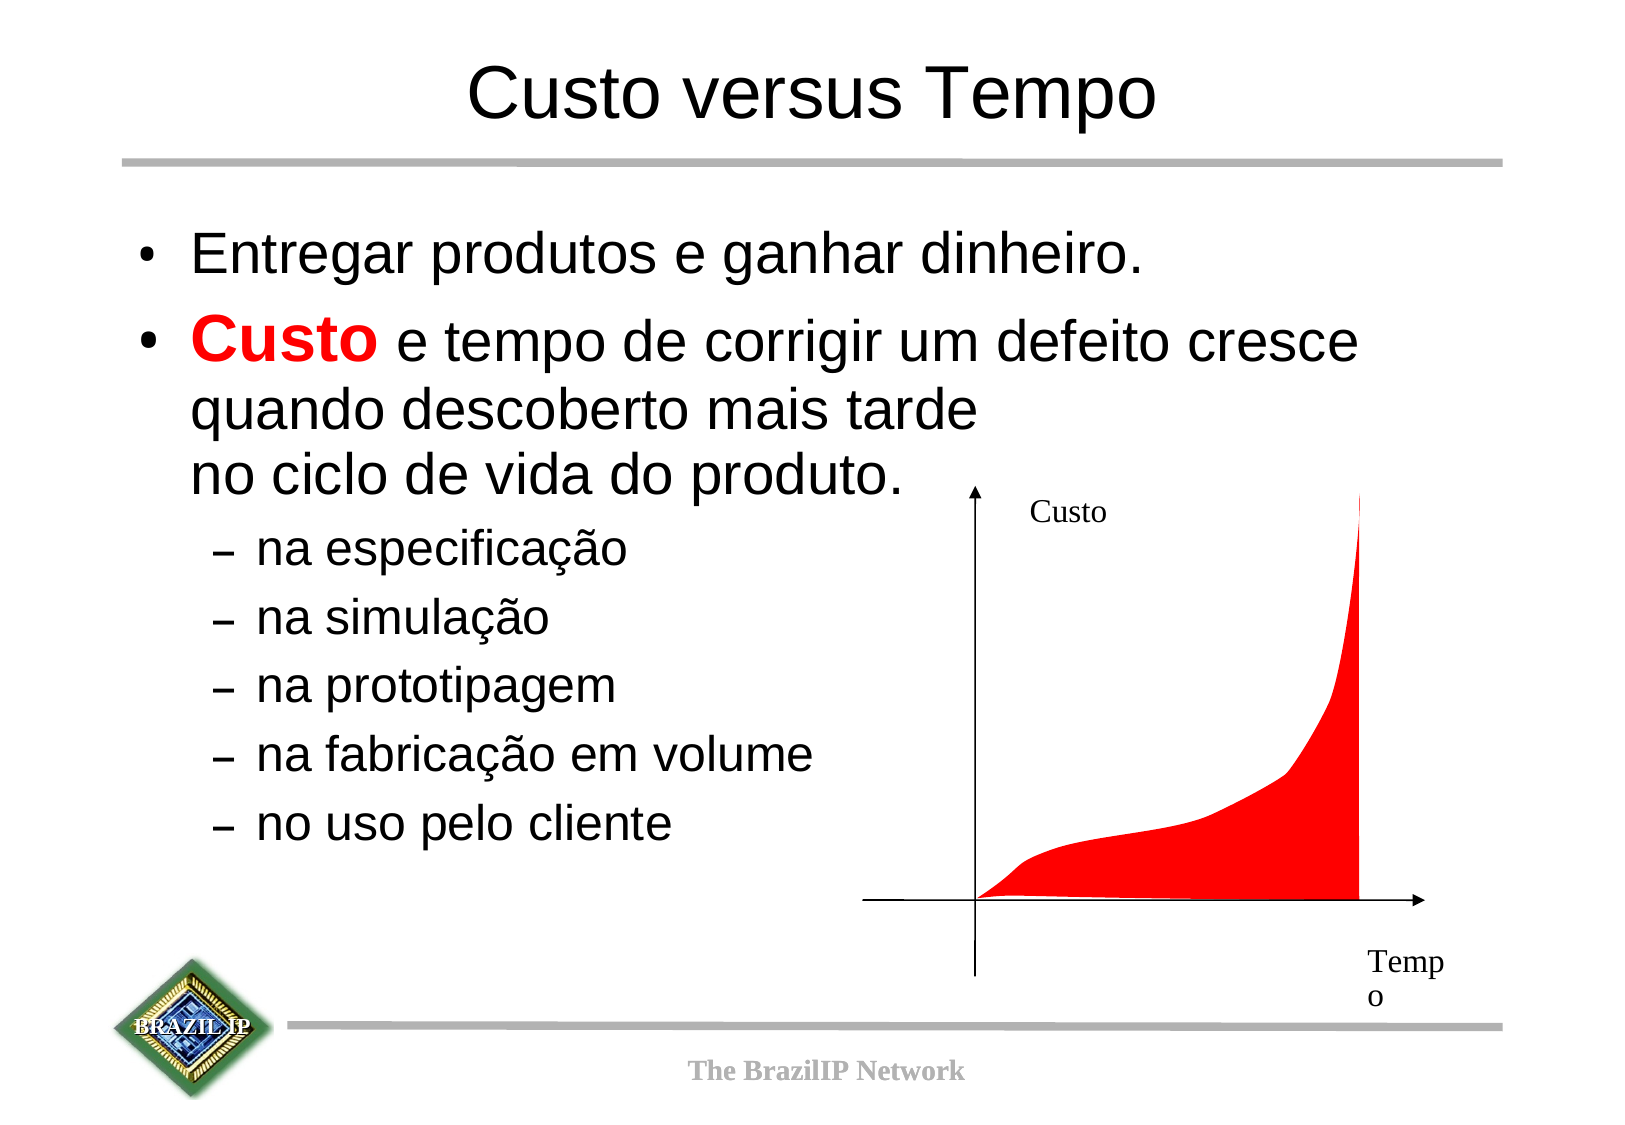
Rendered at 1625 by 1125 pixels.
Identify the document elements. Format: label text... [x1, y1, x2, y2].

text_box [977, 493, 1360, 899]
picture [108, 953, 274, 1100]
text_box Custo [1012, 487, 1126, 526]
title Custo versus Tempo [121, 41, 1503, 147]
list Entregar produtos e ganhar dinheiro. Custo e tempo de corrigir um defeito cresce quando descoberto mais tarde no ciclo de vida do produto. na especificação na simulação na prototipagem na fabricação em volume no uso pelo cliente [121, 212, 1488, 943]
text_box Tempo [1349, 937, 1463, 976]
